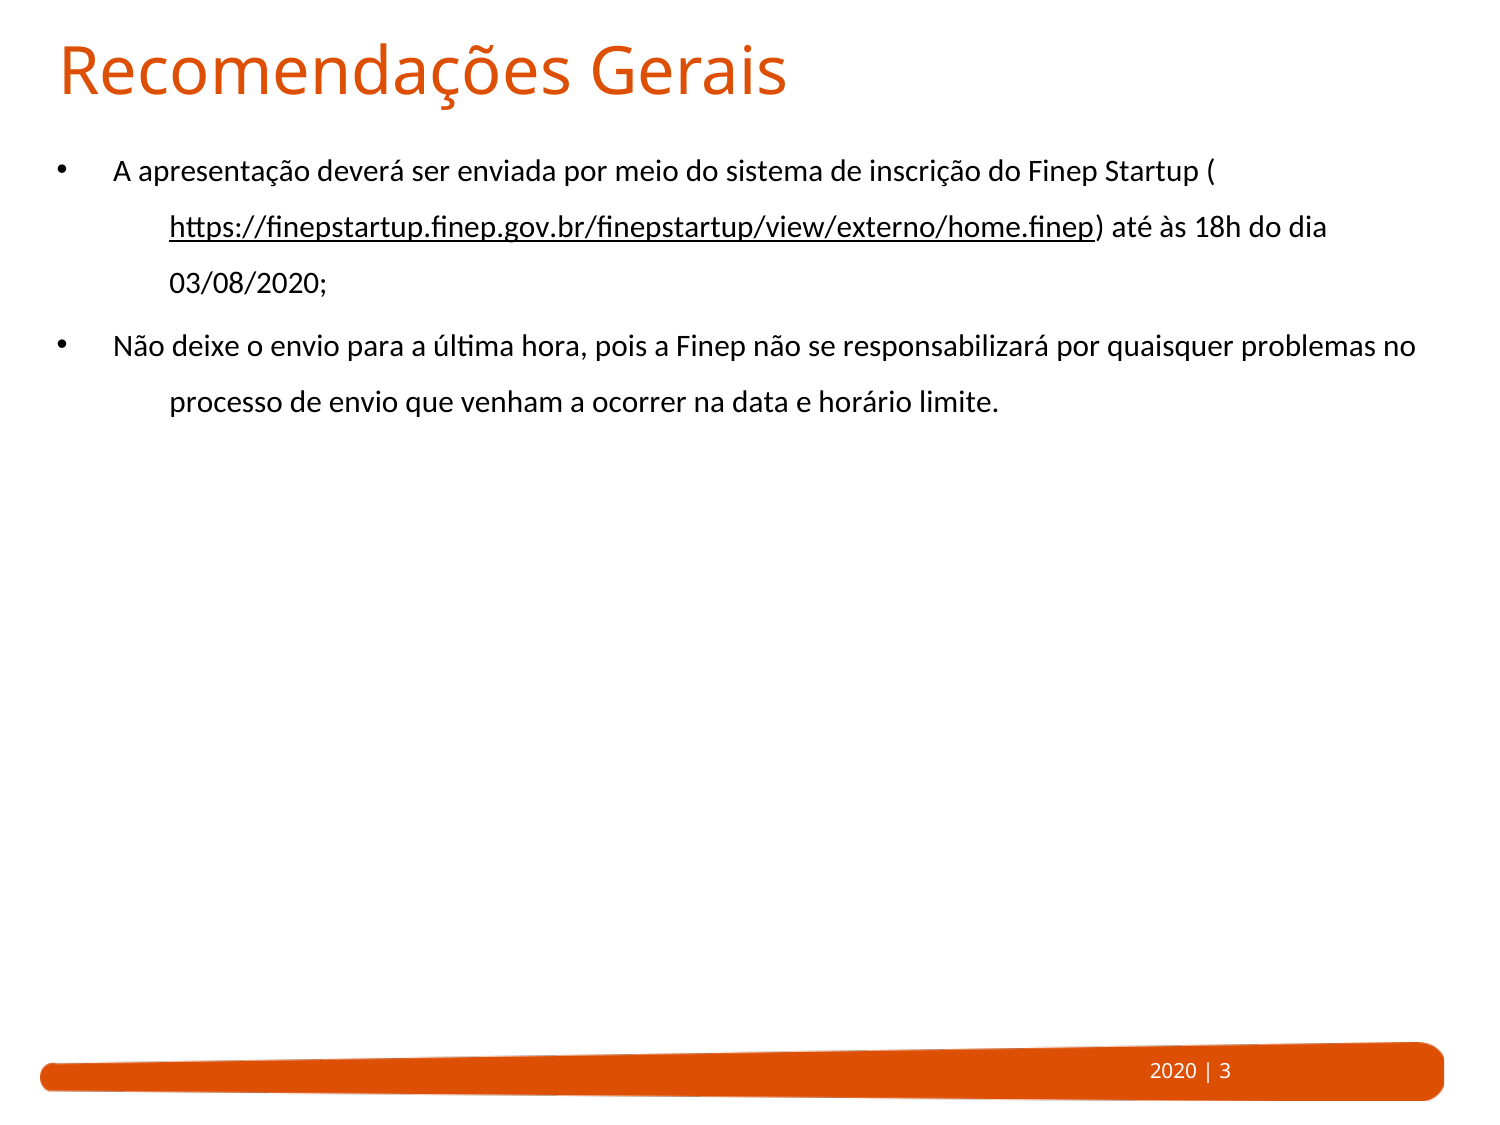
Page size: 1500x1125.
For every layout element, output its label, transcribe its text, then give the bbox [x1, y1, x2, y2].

text_box Recomendações Gerais [58, 2, 1440, 124]
text_box A apresentação deverá ser enviada por meio do sistema de inscrição do Finep Startup (https://finepstartup.finep.gov.br/finepstartup/view/externo/home.finep) até às 18h do dia 03/08/2020; Não deixe o envio para a última hora, pois a Finep não se responsabilizará por quaisquer problemas no processo de envio que venham a ocorrer na data e horário limite. [42, 124, 1464, 480]
